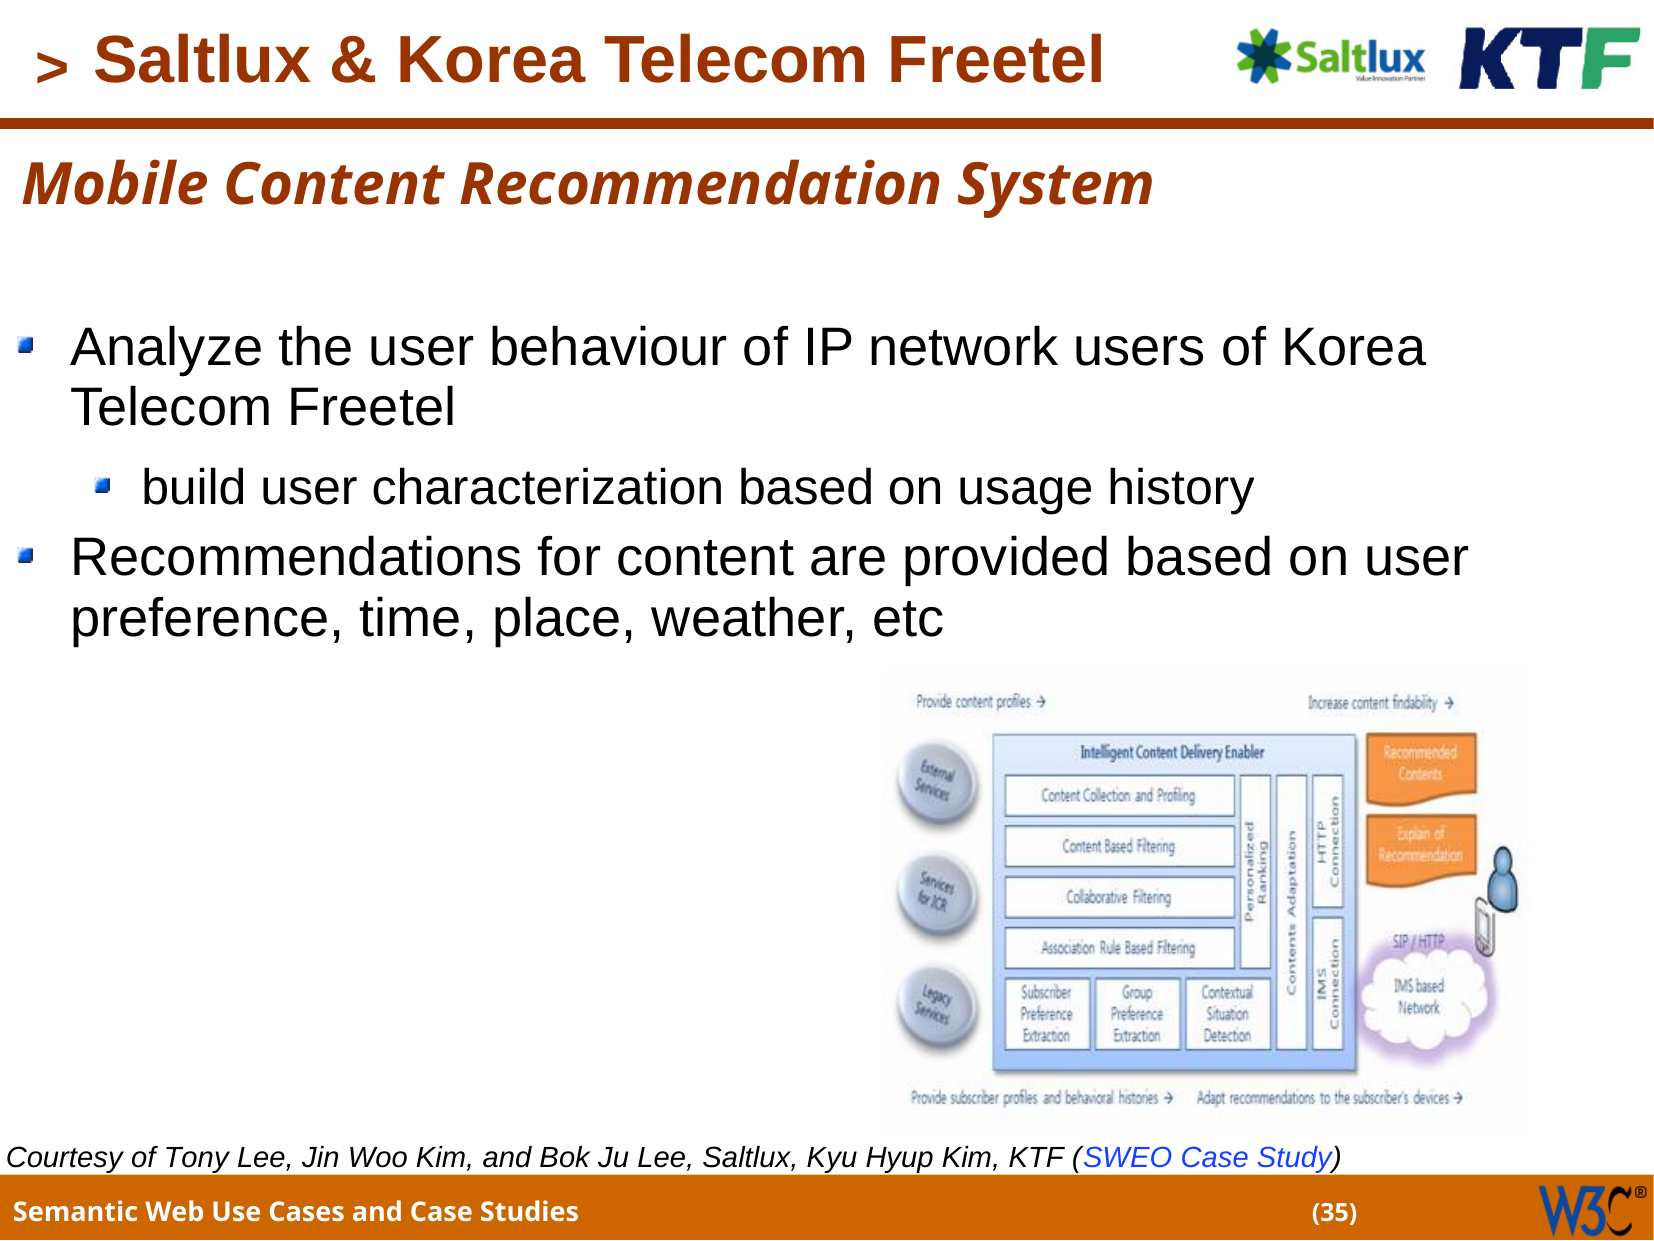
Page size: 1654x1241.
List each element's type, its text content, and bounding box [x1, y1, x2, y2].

list Analyze the user behaviour of IP network users of Korea Telecom Freetel build user characterization based on usage history Recommendations for content are provided based on user preference, time, place, weather, etc [0, 312, 1595, 756]
text_box Courtesy of Tony Lee, Jin Woo Kim, and Bok Ju Lee, Saltlux, Kyu Hyup Kim, KTF (SWEO Case Study) [5, 1139, 1416, 1173]
picture [883, 667, 1530, 1137]
title Saltlux & Korea Telecom Freetel [93, 0, 1493, 119]
text_box Mobile Content Recommendation System [21, 143, 1563, 217]
picture [1535, 1183, 1651, 1240]
picture [1214, 12, 1652, 103]
